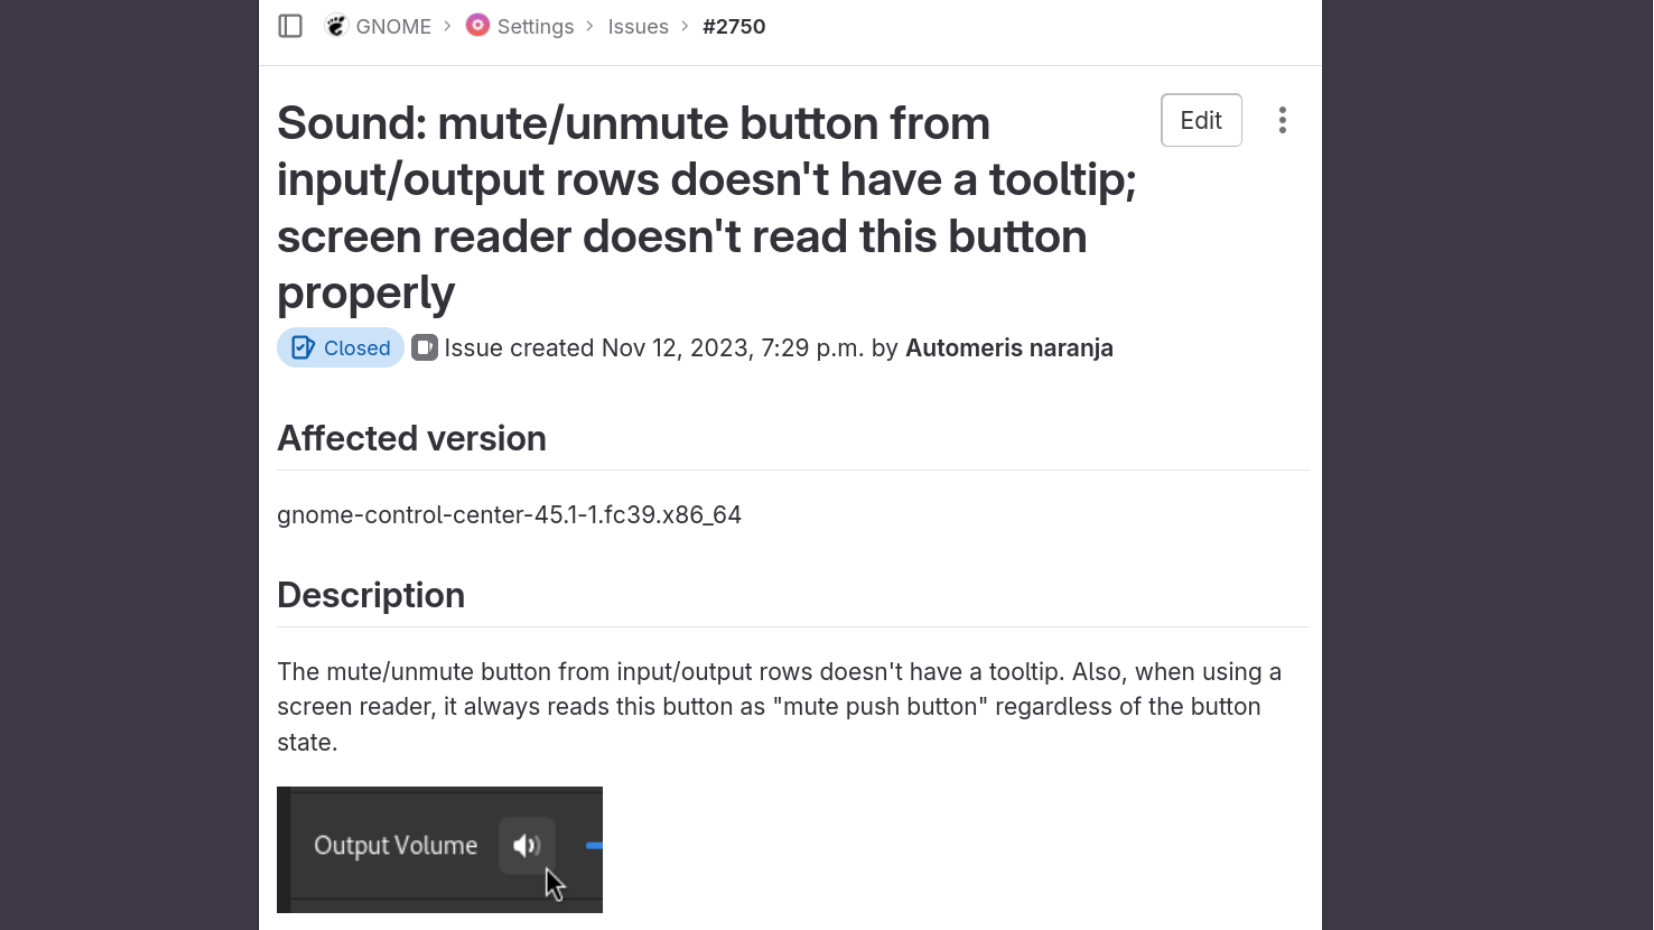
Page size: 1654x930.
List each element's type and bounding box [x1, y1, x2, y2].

picture [259, 0, 1322, 930]
